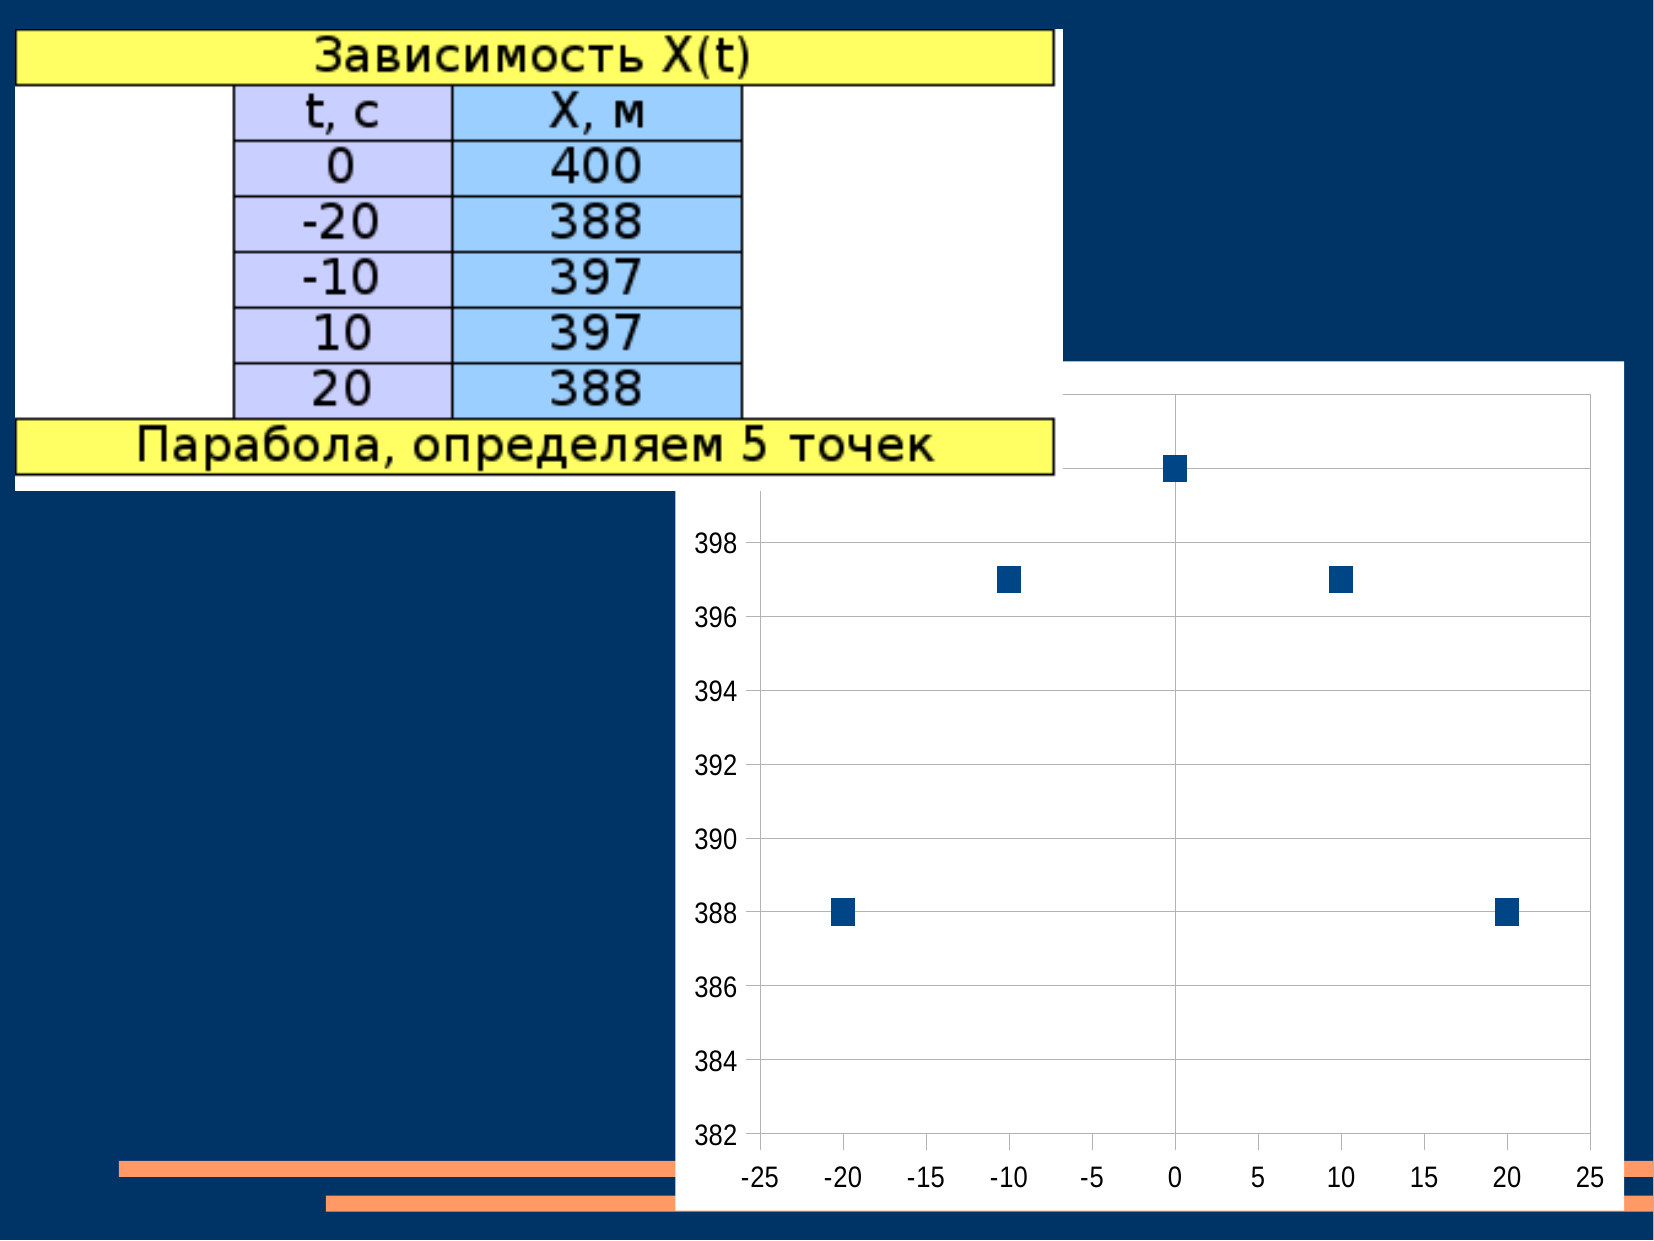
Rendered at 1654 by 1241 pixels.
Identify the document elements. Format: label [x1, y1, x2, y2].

chart [675, 361, 1625, 1211]
picture [15, 29, 1063, 491]
